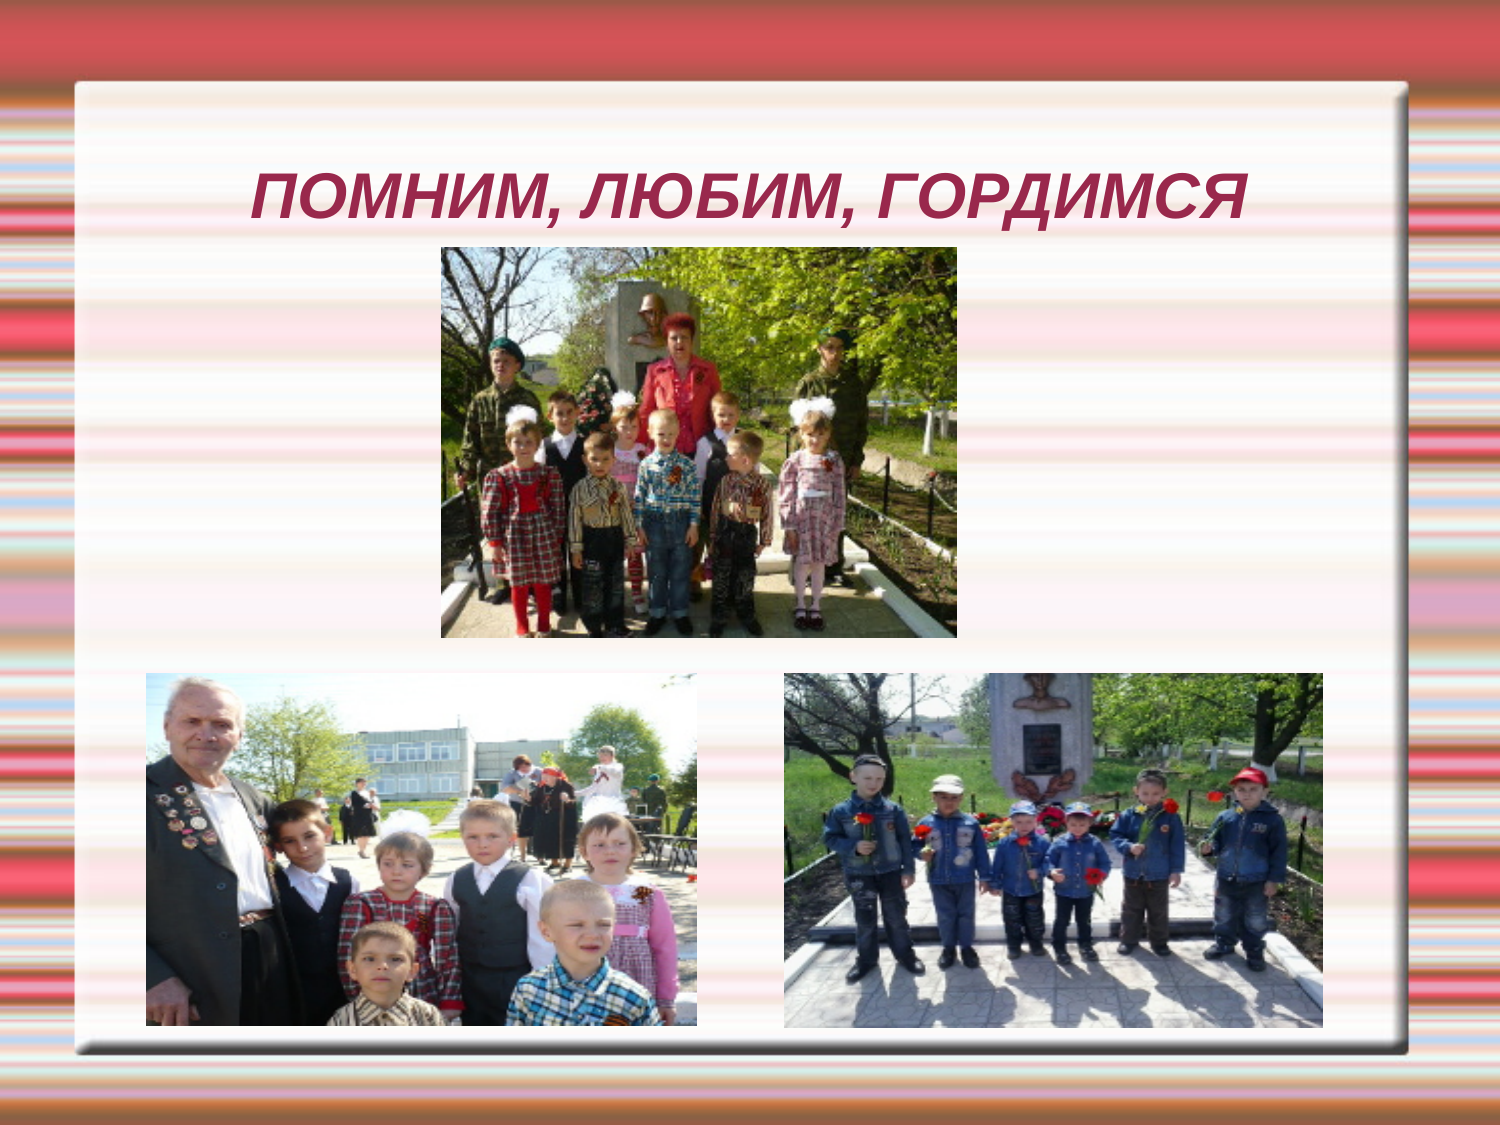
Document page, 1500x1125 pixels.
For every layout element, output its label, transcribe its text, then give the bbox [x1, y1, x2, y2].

title ПОМНИМ, ЛЮБИМ, ГОРДИМСЯ [110, 104, 1389, 290]
picture [0, 0, 1500, 1125]
